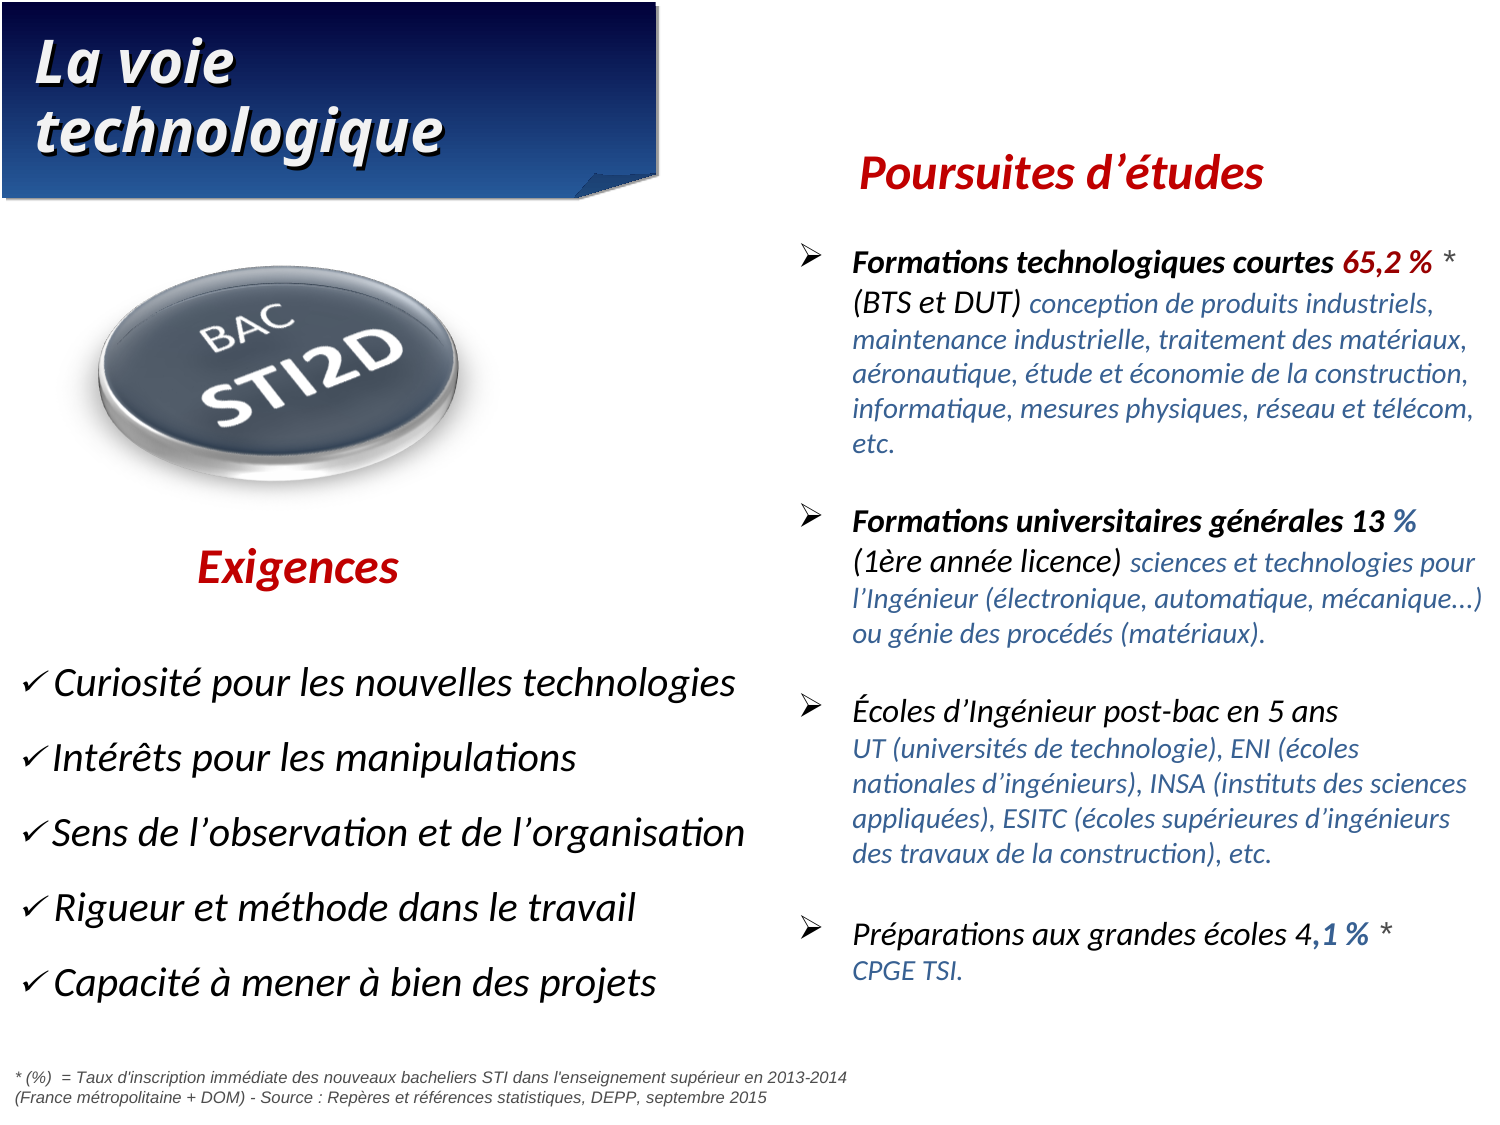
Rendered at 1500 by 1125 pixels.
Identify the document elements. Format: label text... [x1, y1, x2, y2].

text_box * (%) = Taux d'inscription immédiate des nouveaux bacheliers STI dans l'enseignement supérieur en 2013-2014 (France métropolitaine + DOM) - Source : Repères et références statistiques, DEPP, septembre 2015 [0, 1059, 1105, 1115]
picture [0, 216, 605, 580]
text_box Exigences [75, 526, 522, 610]
text_box Poursuites d’études [844, 131, 1451, 282]
text_box Formations technologiques courtes 65,2 % * (BTS et DUT) conception de produits industriels, maintenance industrielle, traitement des matériaux, aéronautique, étude et économie de la construction, informatique, mesures physiques, réseau et télécom, etc. Formations universitaires générales 13 % (1ère année licence) sciences et technologies pour l’Ingénieur (électronique, automatique, mécanique...) ou génie des procédés (matériaux). Écoles d’Ingénieur post-bac en 5 ans UT (universités de technologie), ENI (écoles nationales d’ingénieurs), INSA (instituts des sciences appliquées), ESITC (écoles supérieures d’ingénieurs des travaux de la construction), etc. Préparations aux grandes écoles 4,1 % * CPGE TSI. [783, 232, 1500, 1000]
text_box La voie technologique [34, 28, 644, 167]
text_box [2, 2, 656, 199]
text_box  Curiosité pour les nouvelles technologies  Intérêts pour les manipulations  Sens de l’observation et de l’organisation  Rigueur et méthode dans le travail  Capacité à mener à bien des projets [0, 621, 840, 1059]
